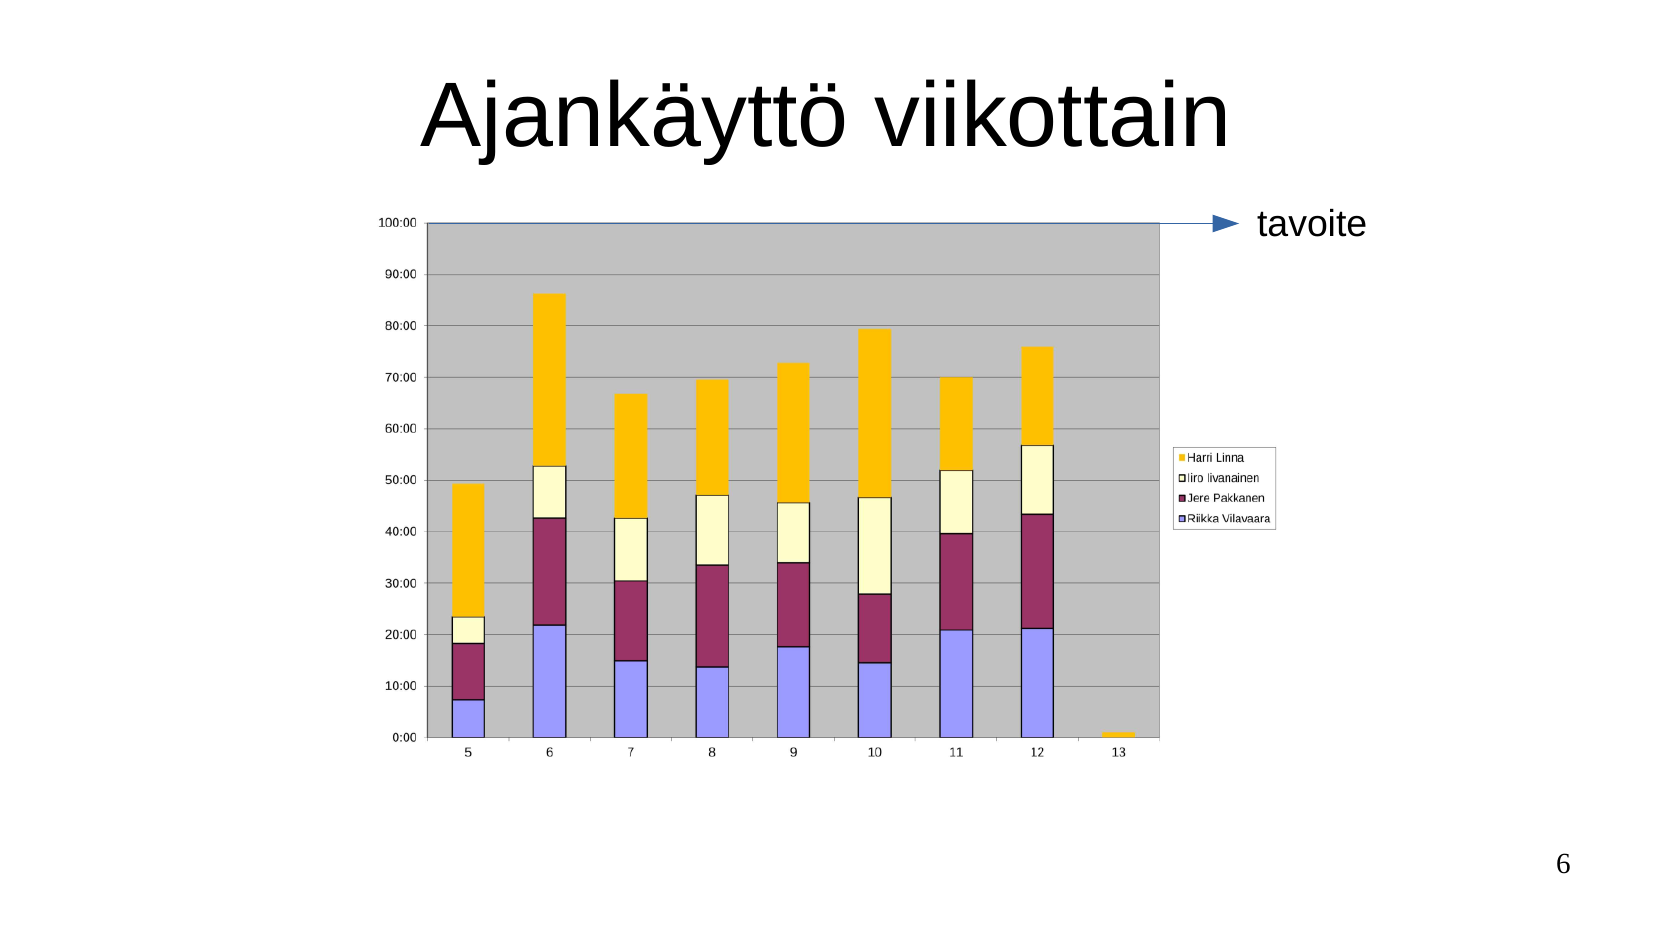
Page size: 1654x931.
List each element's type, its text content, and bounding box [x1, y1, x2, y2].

title Ajankäyttö viikottain [82, 37, 1571, 193]
text_box tavoite [1242, 195, 1383, 252]
picture [376, 217, 1277, 757]
